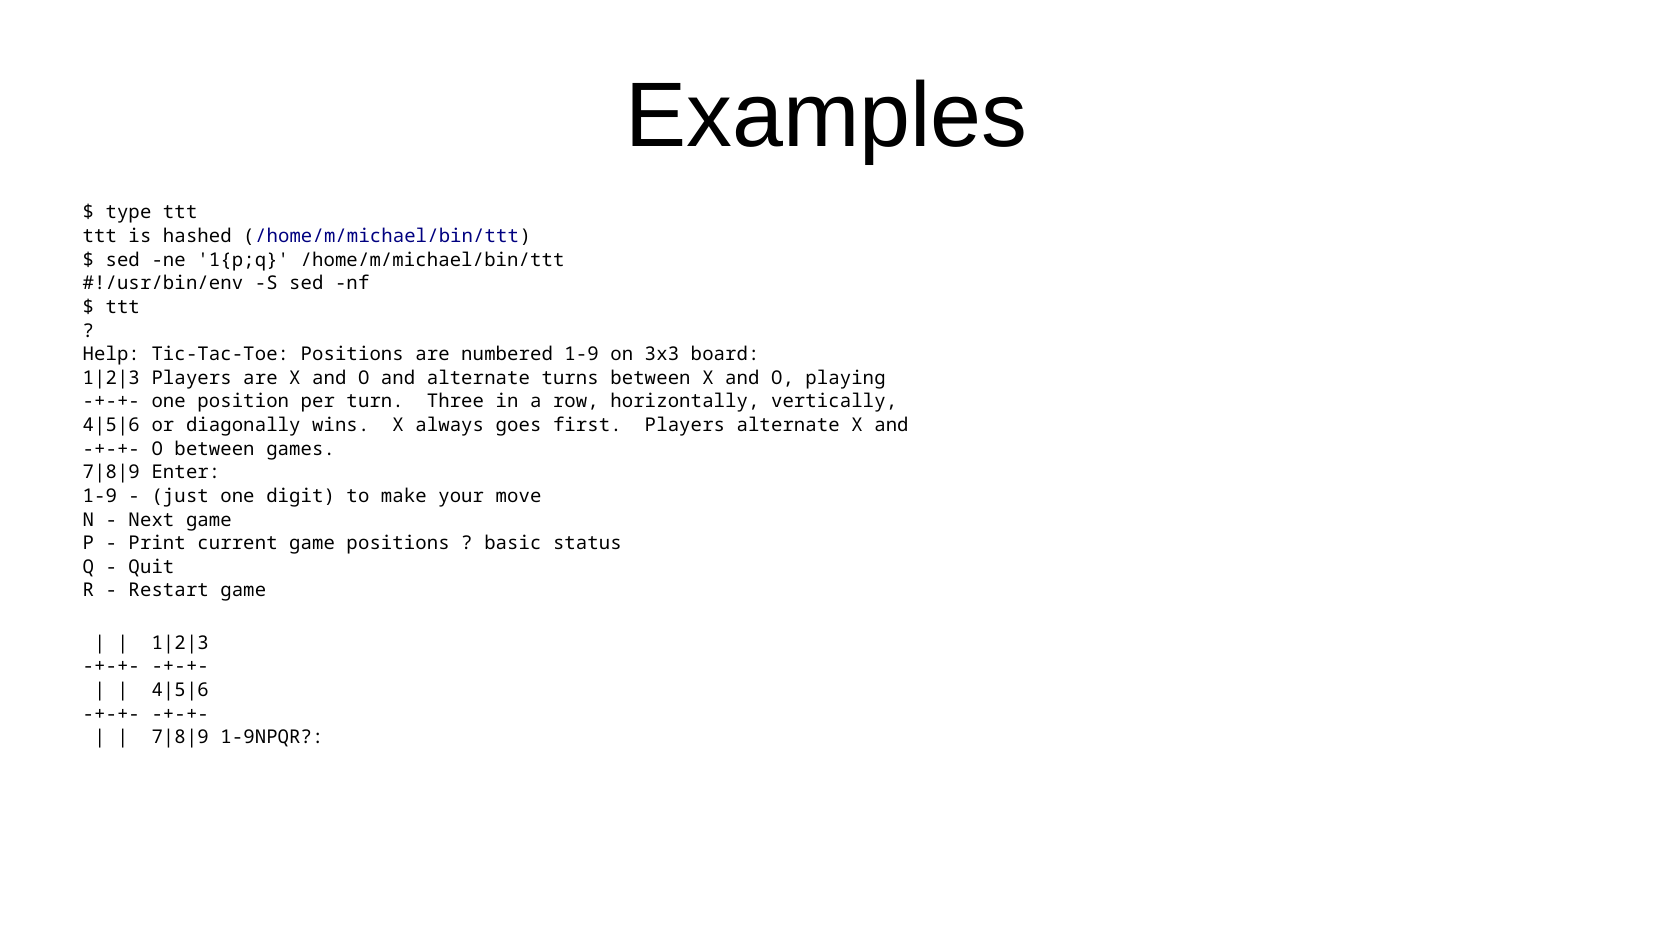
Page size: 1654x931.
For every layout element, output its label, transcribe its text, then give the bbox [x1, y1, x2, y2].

list $ type ttt ttt is hashed (/home/m/michael/bin/ttt) $ sed -ne '1{p;q}' /home/m/michael/bin/ttt #!/usr/bin/env -S sed -nf $ ttt ? Help: Tic-Tac-Toe: Positions are numbered 1-9 on 3x3 board: 1|2|3 Players are X and O and alternate turns between X and O, playing -+-+- one position per turn. Three in a row, horizontally, vertically, 4|5|6 or diagonally wins. X always goes first. Players alternate X and -+-+- O between games. 7|8|9 Enter: 1-9 - (just one digit) to make your move N - Next game P - Print current game positions ? basic status Q - Quit R - Restart game | | 1|2|3 -+-+- -+-+- | | 4|5|6 -+-+- -+-+- | | 7|8|9 1-9NPQR?: [82, 217, 1571, 758]
title Examples [82, 37, 1571, 193]
